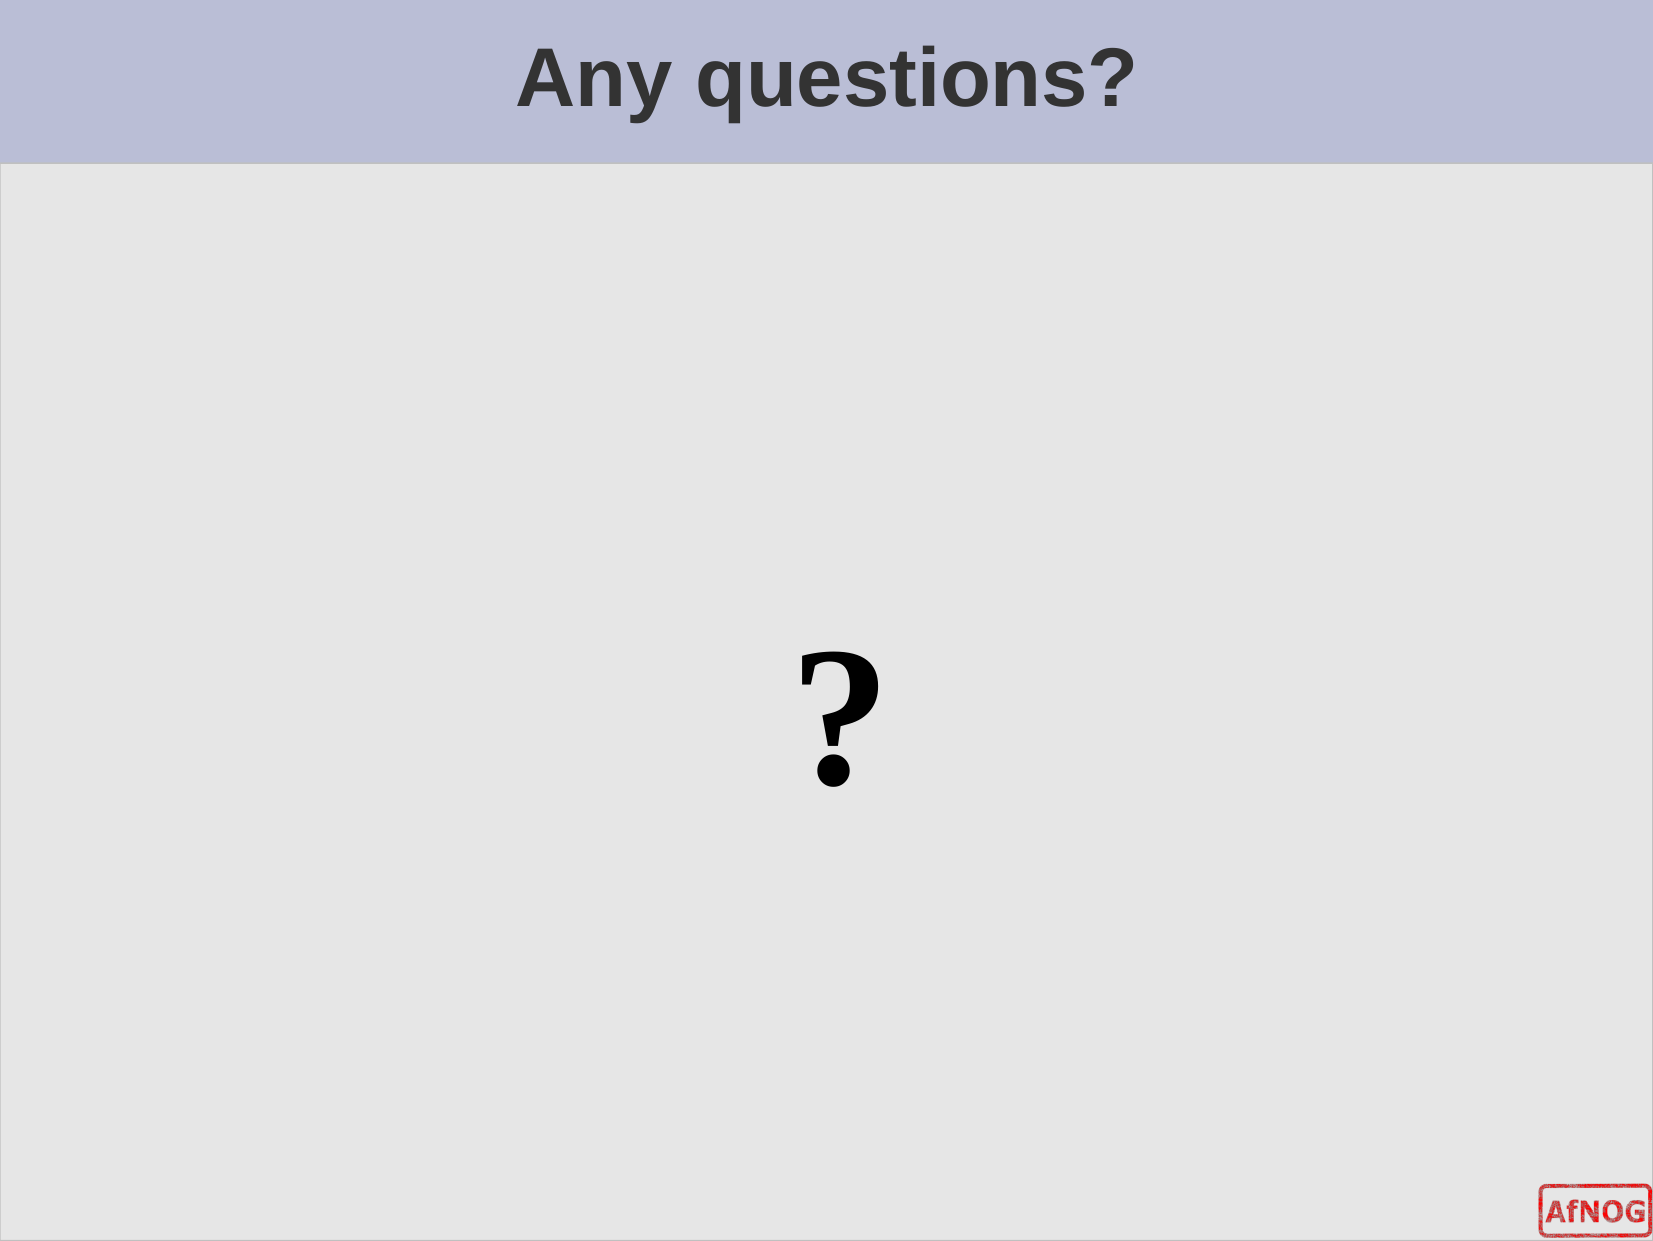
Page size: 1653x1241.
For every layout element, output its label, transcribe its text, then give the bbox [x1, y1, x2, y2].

list ? [121, 213, 1560, 1241]
text_box [0, 163, 1653, 1241]
title Any questions? [121, 0, 1534, 172]
picture [1560, 1182, 1653, 1241]
